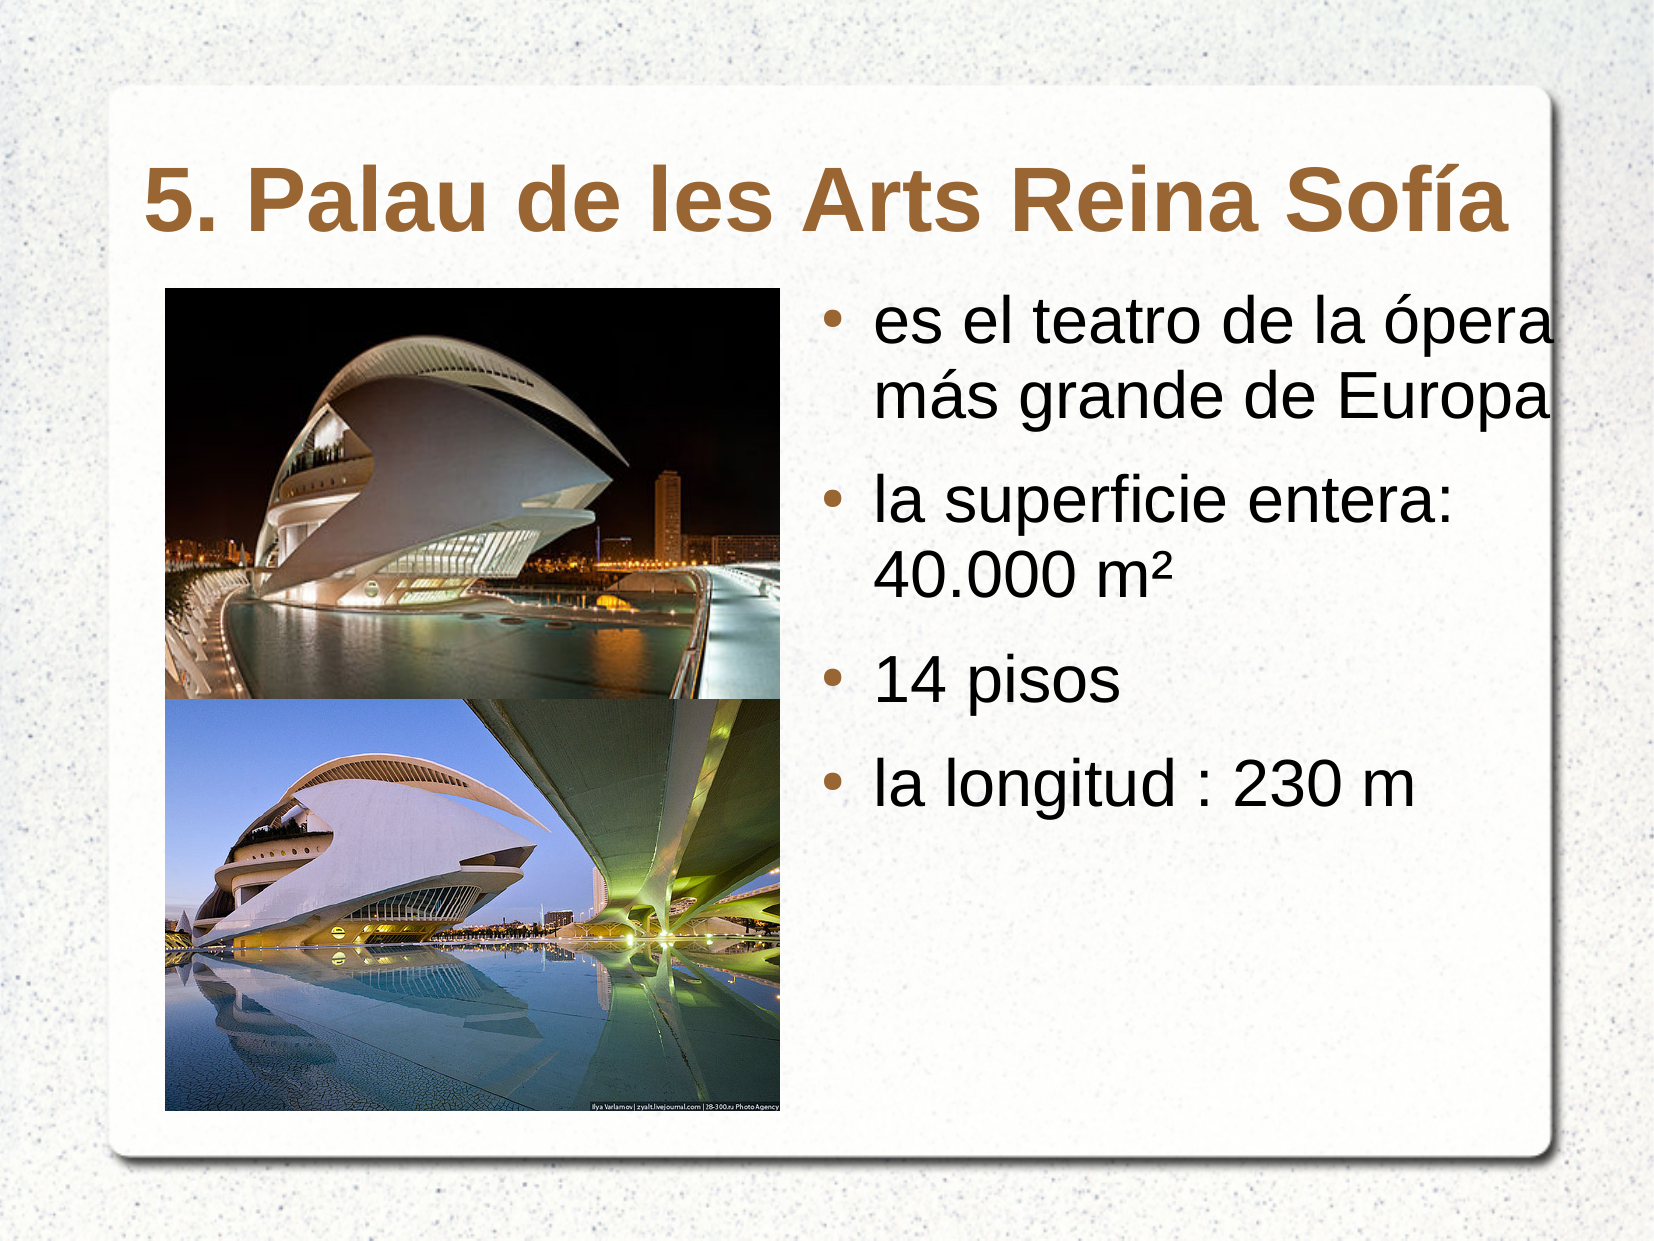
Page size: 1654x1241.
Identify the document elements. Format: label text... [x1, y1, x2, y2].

list es el teatro de la ópera más grande de Europa la superficie entera: 40.000 m² 14 pisos la longitud : 230 m [803, 283, 1560, 1016]
picture [0, 0, 1654, 1241]
title 5. Palau de les Arts Reina Sofía [118, 96, 1536, 304]
